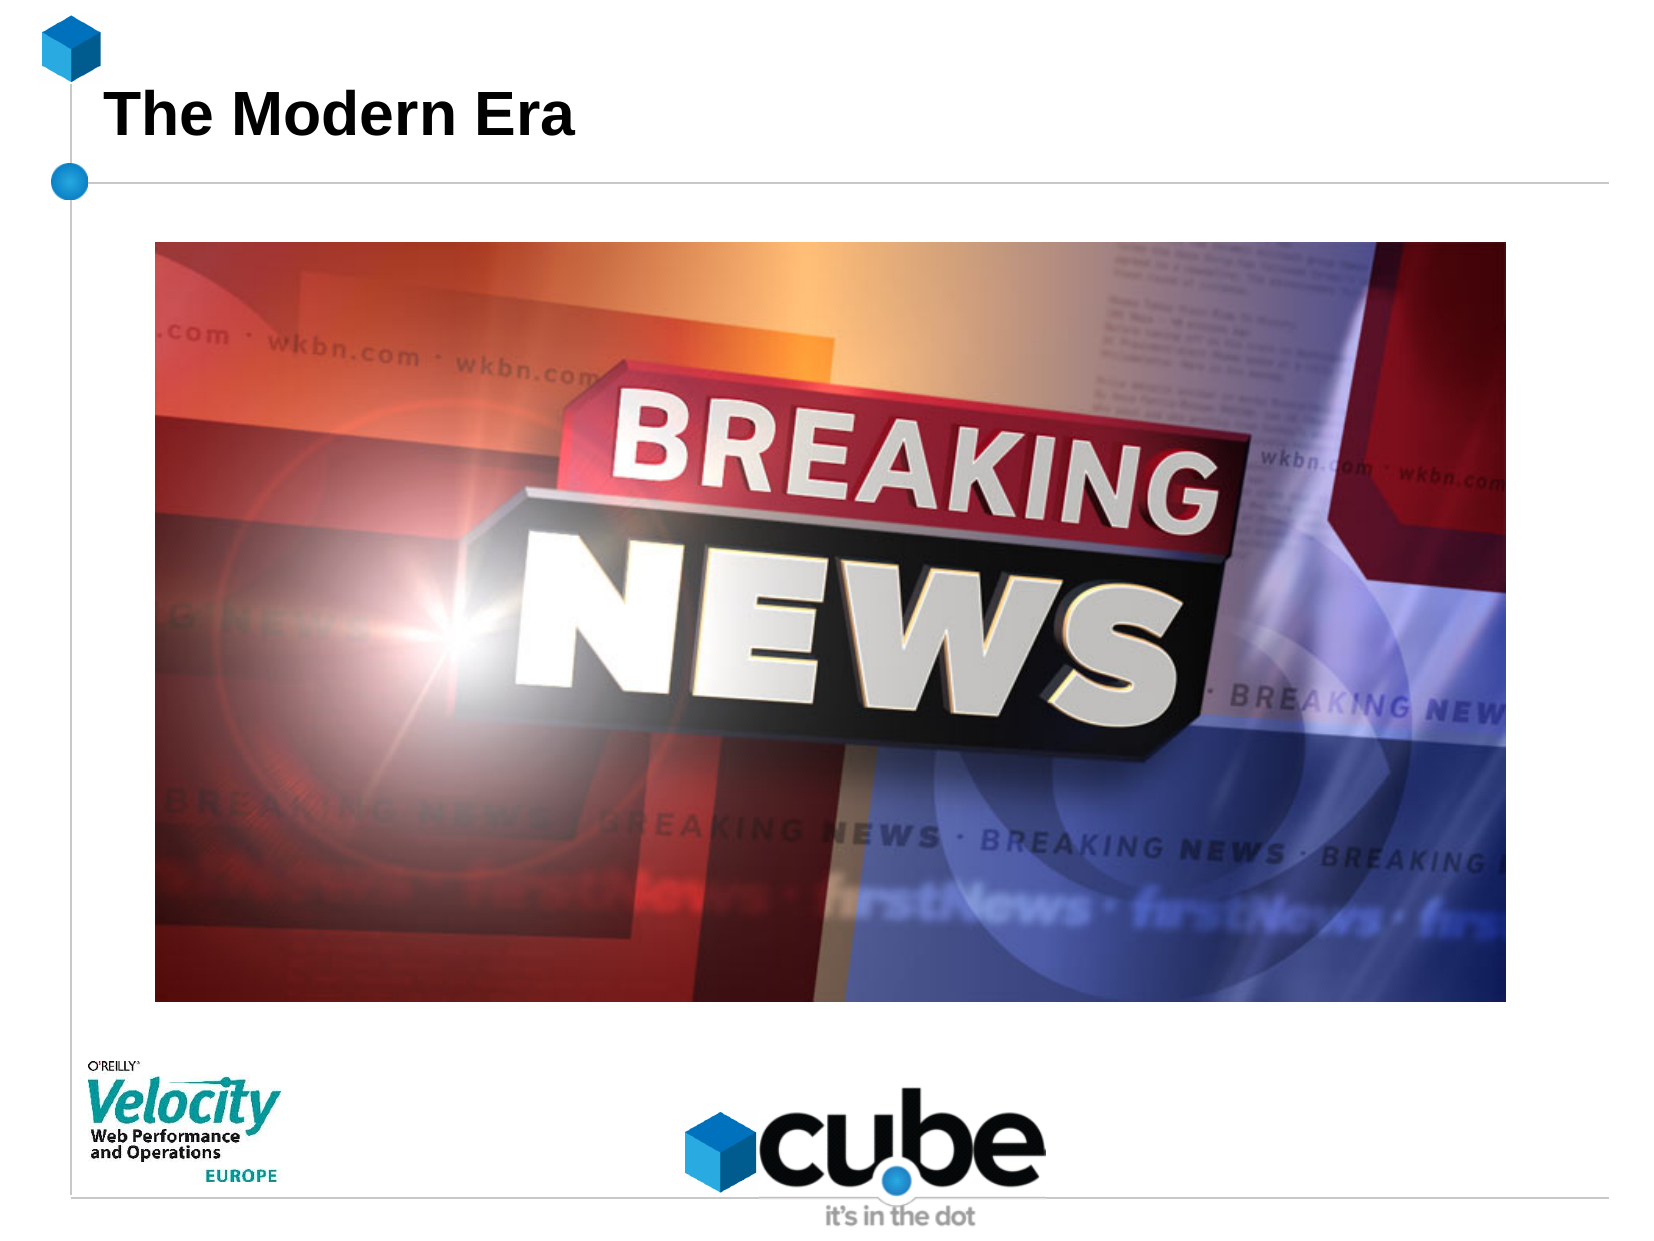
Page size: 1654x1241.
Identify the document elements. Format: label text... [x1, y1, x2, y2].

picture [88, 1061, 281, 1182]
picture [155, 242, 1506, 1003]
title The Modern Era [103, 49, 1551, 178]
